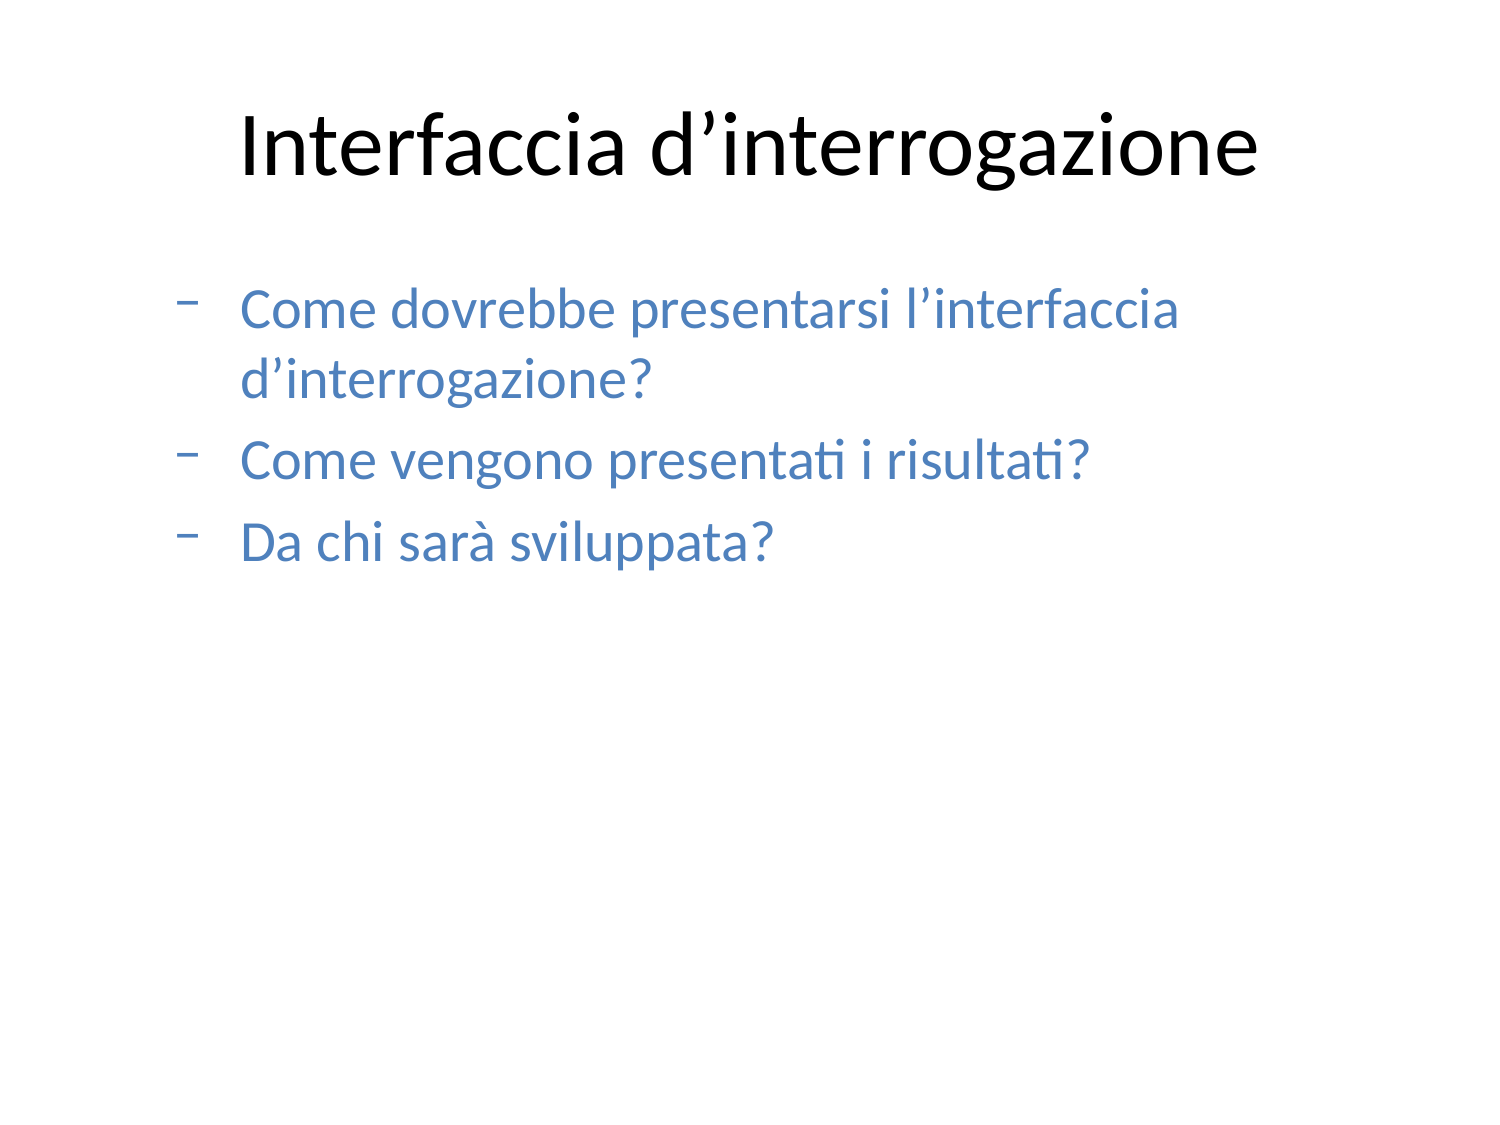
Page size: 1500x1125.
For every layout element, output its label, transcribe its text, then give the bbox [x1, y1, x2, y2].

text_box Interfaccia d’interrogazione [75, 45, 1425, 233]
text_box Come dovrebbe presentarsi l’interfaccia d’interrogazione? Come vengono presentati i risultati? Da chi sarà sviluppata? [75, 262, 1425, 1005]
